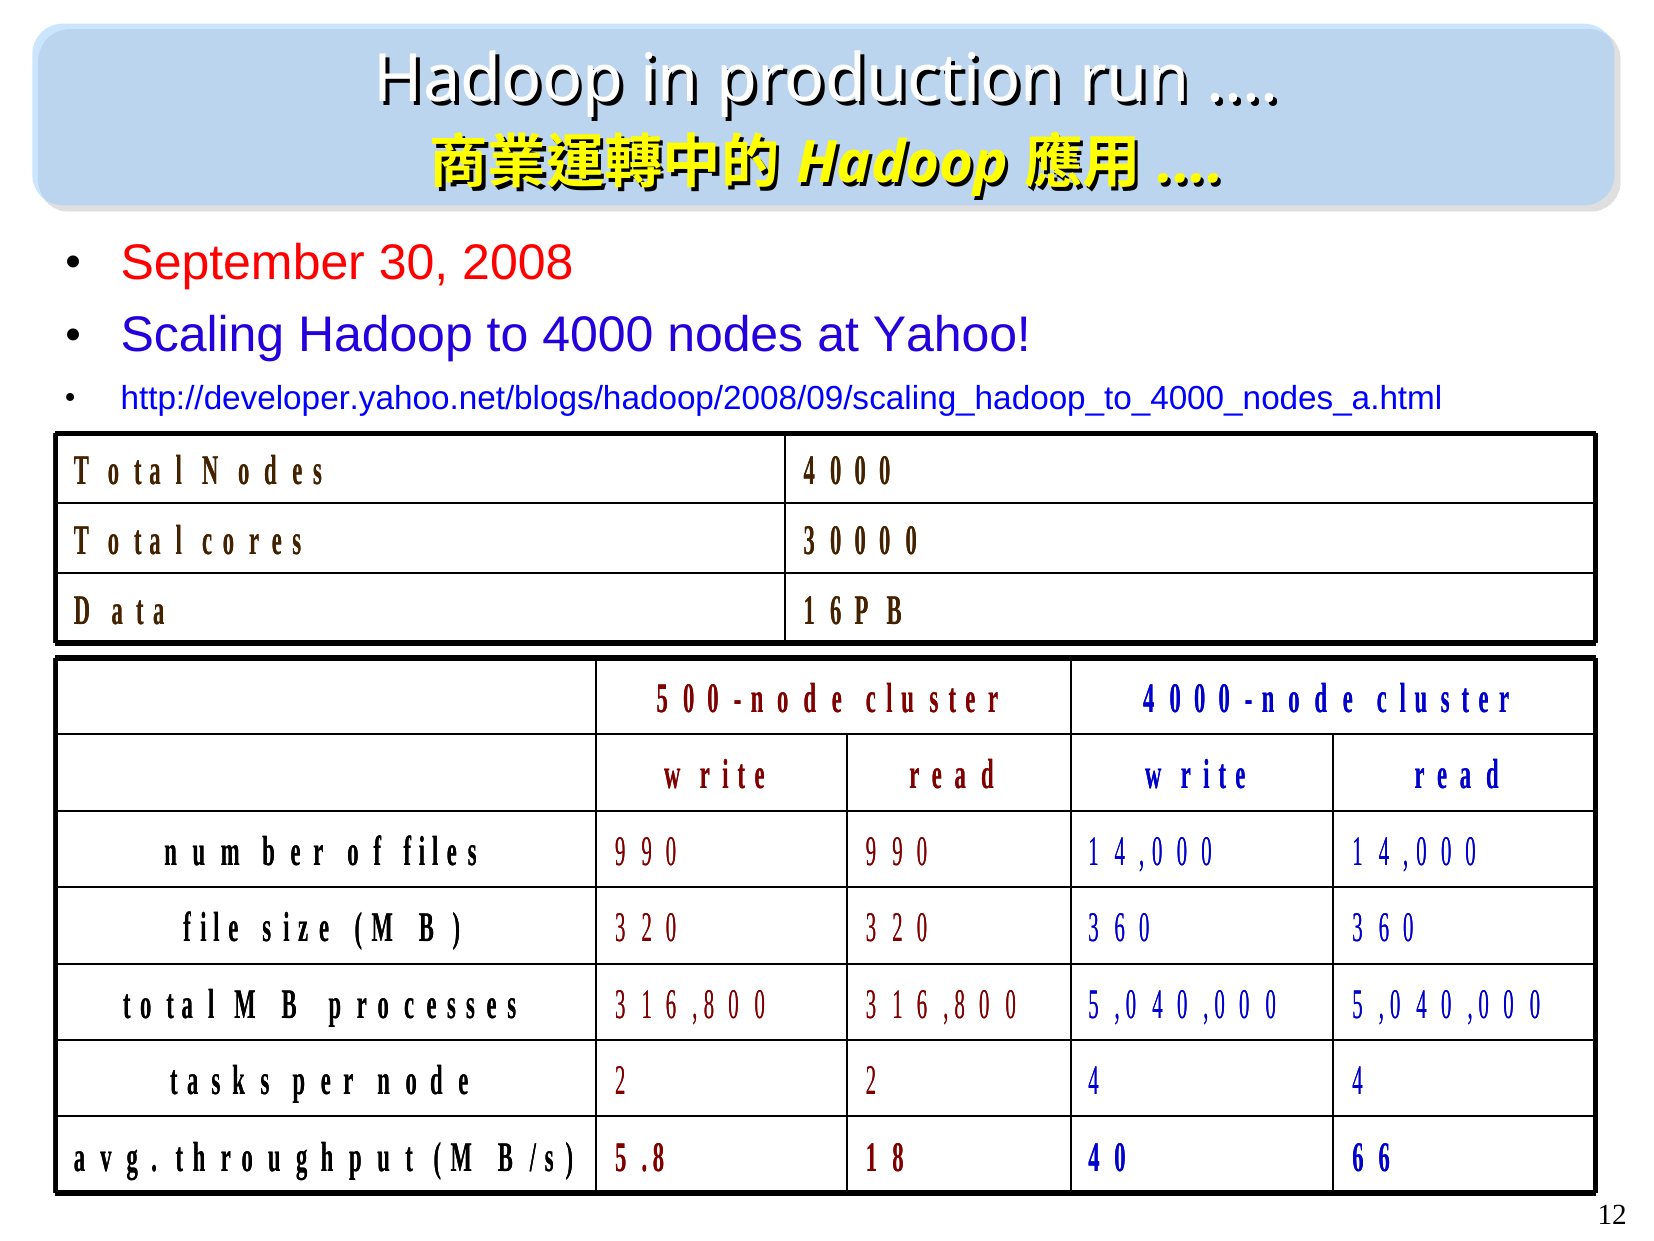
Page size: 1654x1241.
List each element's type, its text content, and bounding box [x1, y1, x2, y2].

picture [53, 431, 1601, 648]
picture [53, 654, 1601, 1199]
title Hadoop in production run .... 商業運轉中的Hadoop應用.... [123, 28, 1530, 204]
list September 30, 2008 Scaling Hadoop to 4000 nodes at Yahoo! http://developer.yahoo.net/blogs/hadoop/2008/09/scaling_hadoop_to_4000_nodes_a.html [64, 234, 1600, 431]
text_box [32, 23, 1615, 206]
